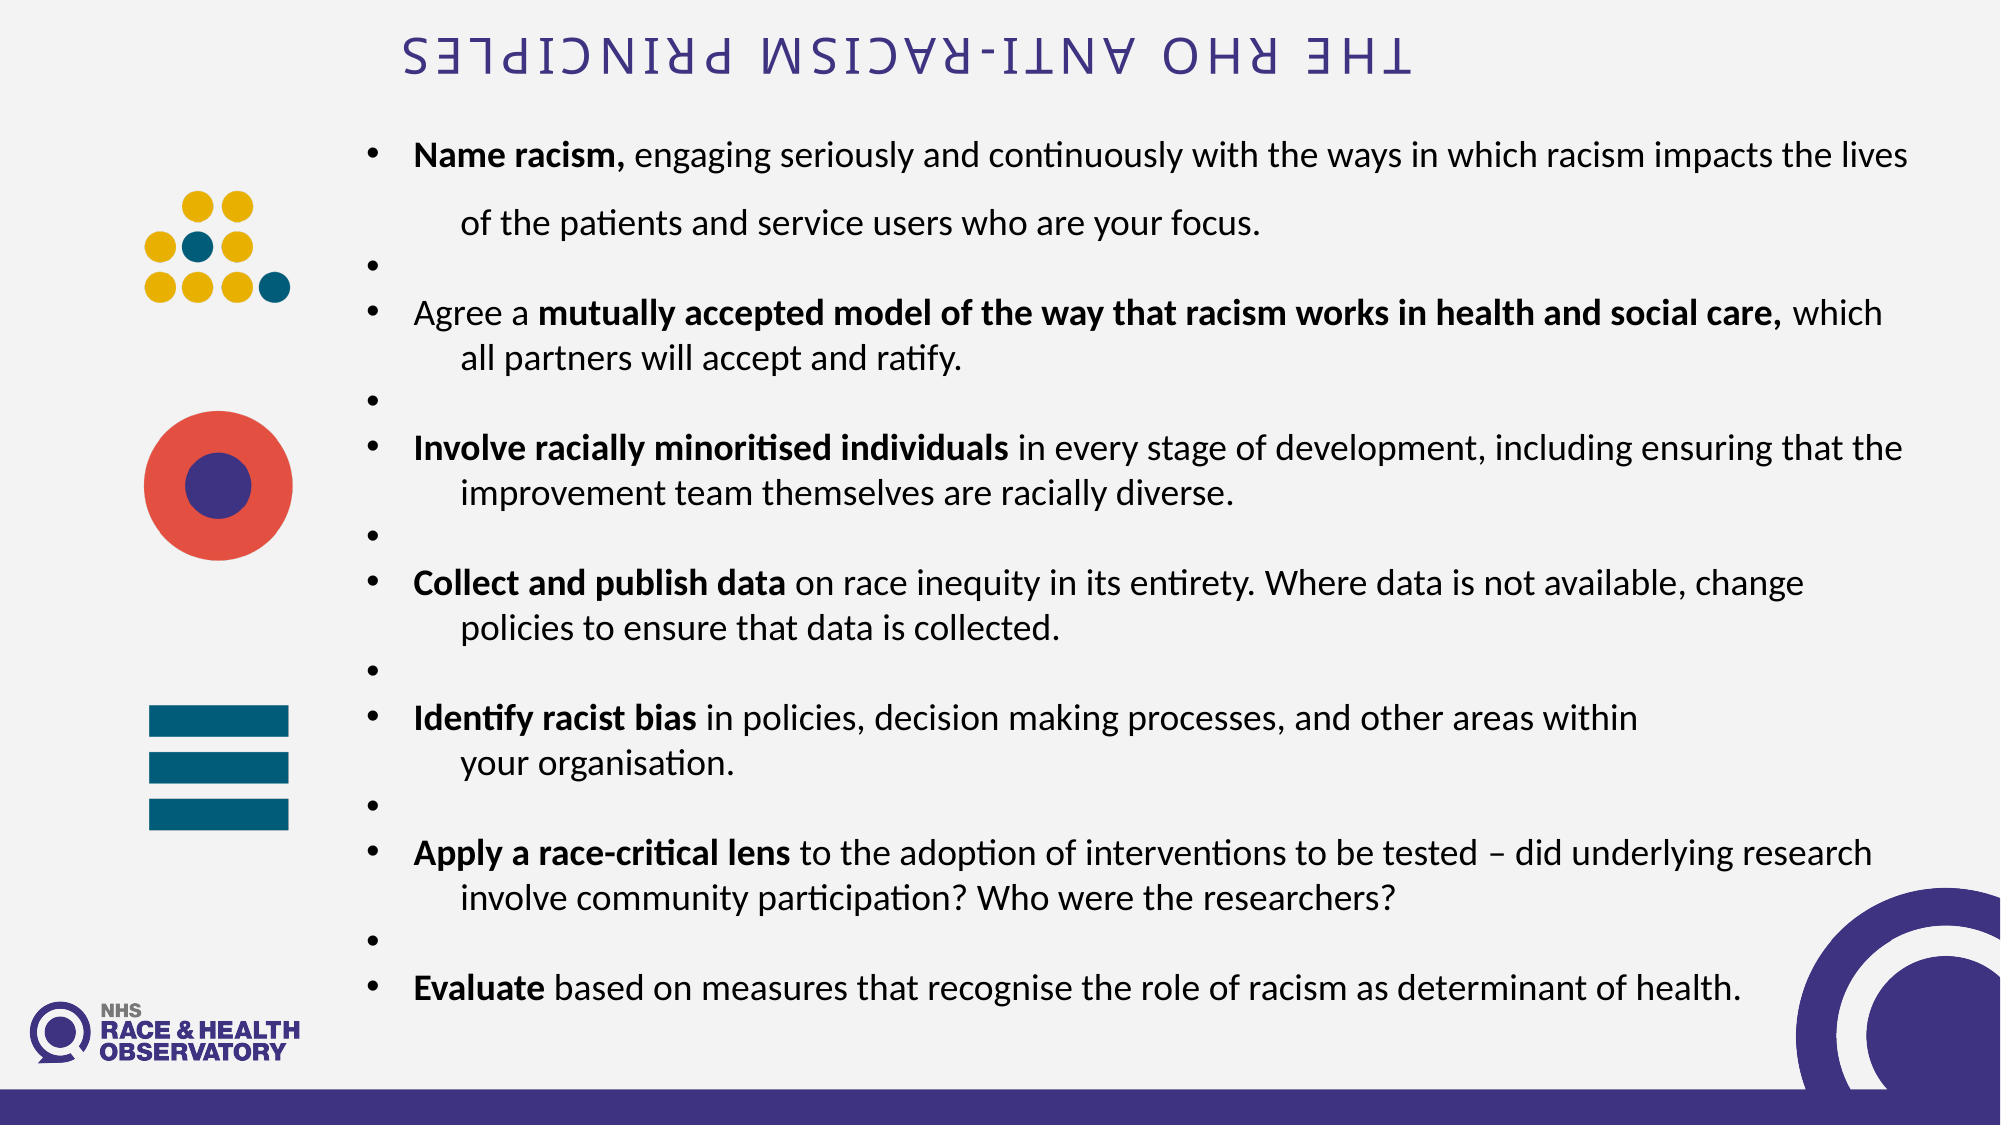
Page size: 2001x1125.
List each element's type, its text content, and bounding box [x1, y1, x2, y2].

picture [141, 408, 295, 563]
text_box Name racism, engaging seriously and continuously with the ways in which racism impacts the lives of the patients and service users who are your focus. Agree a mutually accepted model of the way that racism works in health and social care, which all partners will accept and ratify. Involve racially minoritised individuals in every stage of development, including ensuring that the improvement team themselves are racially diverse. ​ Collect and publish data on race inequity in its entirety. Where data is not available, change policies to ensure that data is collected.​ Identify racist bias in policies, decision making processes, and other areas within your organisation. ​ Apply a race-critical lens to the adoption of interventions to be tested – did underlying research involve community participation? Who were the researchers?​ Evaluate based on measures that recognise the role of racism as determinant of health. [351, 100, 1934, 1025]
picture [141, 171, 293, 322]
picture [140, 689, 297, 846]
text_box THE RHO ANTI-RACISM PRINCIPLES [20, 20, 1426, 97]
